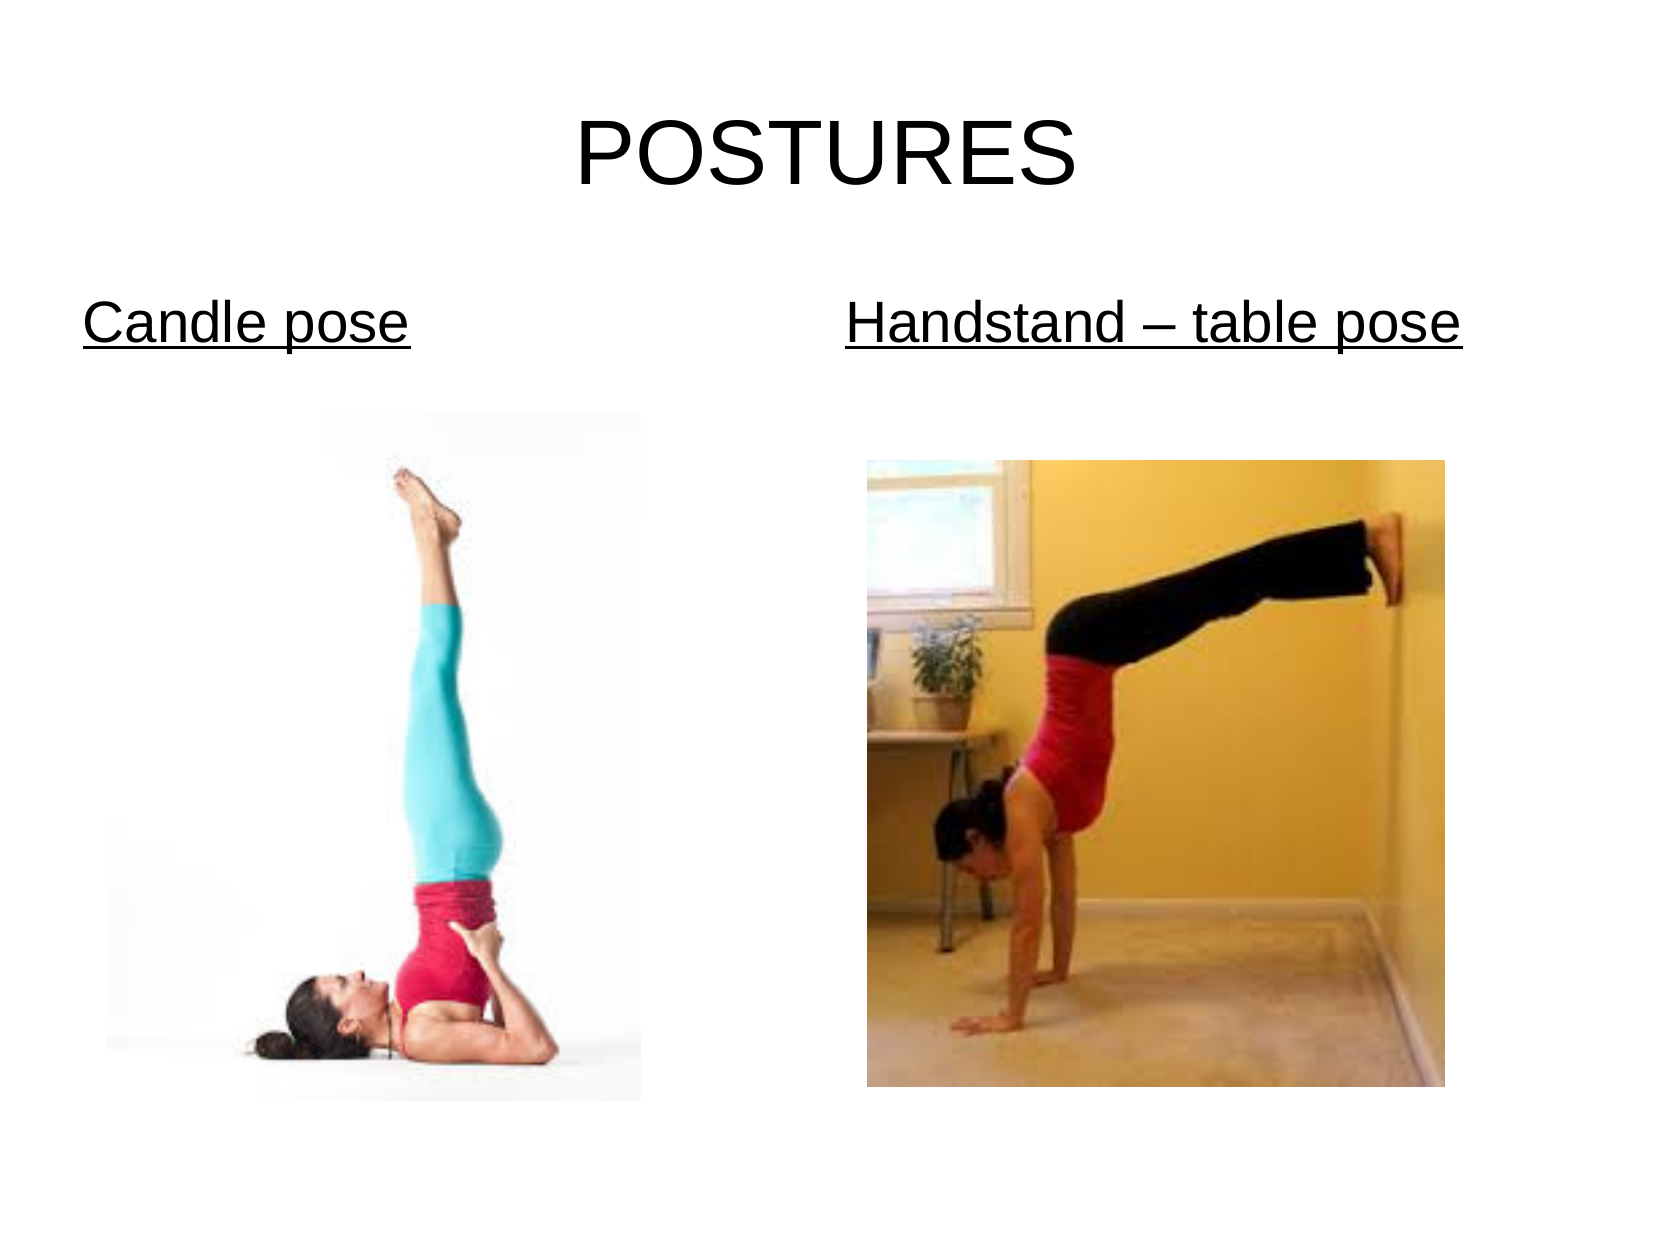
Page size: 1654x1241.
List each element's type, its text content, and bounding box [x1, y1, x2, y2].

list Handstand – table pose [845, 290, 1572, 1010]
title POSTURES [82, 49, 1571, 257]
list Candle pose [82, 290, 809, 1010]
picture [867, 460, 1445, 1087]
picture [106, 413, 641, 1101]
